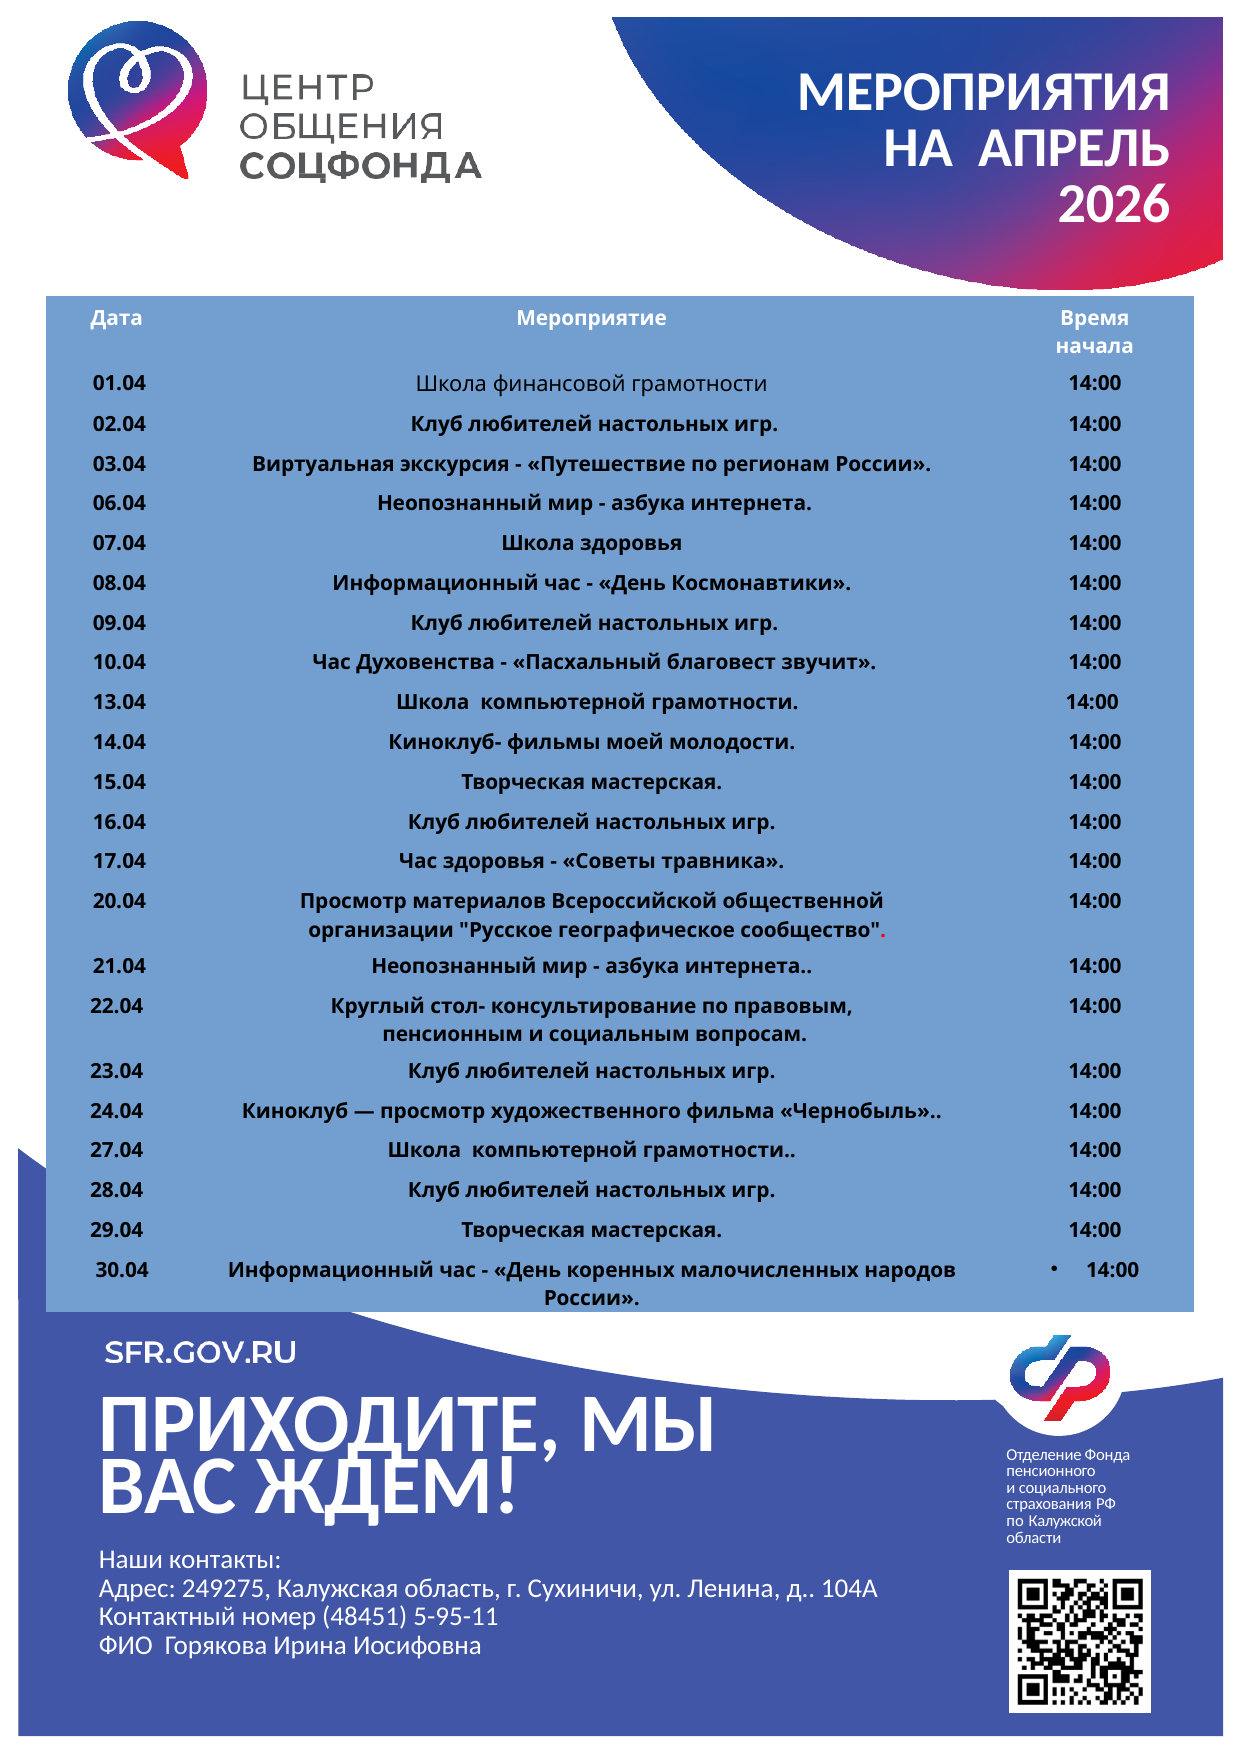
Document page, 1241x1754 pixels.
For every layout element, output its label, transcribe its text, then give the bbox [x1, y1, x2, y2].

text_box ПРИХОДИТЕ, МЫ ВАС ЖДЕМ! Наши контакты: Адрес: 249275, Калужская область, г. Сухиничи, ул. Ленина, д.. 104А Контактный номер (48451) 5-95-11 ФИО Горякова Ирина Иосифовна [96, 1373, 959, 1662]
table_cell 07.04 [46, 521, 188, 561]
table_cell 30.04 [46, 1248, 188, 1312]
table_cell Школа компьютерной грамотности. [188, 680, 996, 720]
table_cell 14:00 [996, 984, 1194, 1049]
picture [197, 1341, 250, 1364]
table_cell Киноклуб — просмотр художественного фильма «Чернобыль».. [188, 1088, 996, 1128]
text_box [326, 74, 348, 100]
table_cell 14:00 [996, 441, 1194, 481]
picture [267, 152, 295, 179]
text_box [364, 113, 386, 139]
table_cell 14:00 [996, 1049, 1194, 1088]
table_cell 14:00 [996, 1168, 1194, 1208]
picture [105, 1341, 123, 1364]
table_cell Час здоровья - «Советы травника». [188, 839, 996, 879]
table_cell 14:00 [996, 839, 1194, 879]
picture [454, 152, 482, 178]
table_cell 20.04 [46, 879, 188, 944]
table_cell 14.04 [46, 720, 188, 760]
table_cell 08.04 [46, 561, 188, 601]
picture [145, 1341, 194, 1364]
table_cell 06.04 [46, 481, 188, 521]
text_box [393, 152, 417, 178]
table_cell 16.04 [46, 800, 188, 839]
table_cell 14:00 [996, 1088, 1194, 1128]
table_cell 21.04 [46, 944, 188, 984]
table_cell 02.04 [46, 402, 188, 441]
table_cell Творческая мастерская. [188, 1208, 996, 1248]
text_box [18, 1148, 1224, 1737]
table_cell 28.04 [46, 1168, 188, 1208]
table_cell Клуб любителей настольных игр. [188, 800, 996, 839]
table_cell 27.04 [46, 1128, 188, 1168]
table_cell Неопознанный мир - азбука интернета. [188, 481, 996, 521]
table_cell 14:00 [996, 521, 1194, 561]
table_cell 24.04 [46, 1088, 188, 1128]
text_box [299, 113, 335, 144]
table_cell 29.04 [46, 1208, 188, 1248]
picture [393, 113, 415, 139]
text_box Отделение Фонда пенсионного и социального страхования РФ по Калужской области [1004, 1441, 1156, 1548]
table_cell Школа здоровья [188, 521, 996, 561]
table_cell Час Духовенства - «Пасхальный благовест звучит». [188, 640, 996, 680]
table_cell 14:00 [996, 944, 1194, 984]
table_cell 14:00 [996, 561, 1194, 601]
table_cell 14:00 [996, 680, 1194, 720]
table_cell 14:00 [996, 1248, 1194, 1312]
text_box [243, 74, 269, 106]
table_cell 14:00 [996, 800, 1194, 839]
text_box [274, 74, 293, 100]
table_cell Неопознанный мир - азбука интернета.. [188, 944, 996, 984]
table_cell Круглый стол- консультирование по правовым, пенсионным и социальным вопросам. [188, 984, 996, 1049]
table_header Дата [46, 296, 188, 361]
picture [274, 113, 295, 139]
table_cell Клуб любителей настольных игр. [188, 1049, 996, 1088]
table_cell Информационный час - «День коренных малочисленных народов России». [188, 1248, 996, 1312]
table_cell 09.04 [46, 601, 188, 640]
table_cell 14:00 [996, 402, 1194, 441]
table_cell Информационный час - «День Космонавтики». [188, 561, 996, 601]
table_cell 01.04 [46, 361, 188, 402]
table_cell 03.04 [46, 441, 188, 481]
table_cell Просмотр материалов Всероссийской общественной организации "Русское географическое сообщество". [188, 879, 996, 944]
text_box МЕРОПРИЯТИЯ НА АПРЕЛЬ 2026 [744, 51, 1172, 236]
picture [299, 151, 359, 183]
table_cell 14:00 [996, 481, 1194, 521]
table_cell 23.04 [46, 1049, 188, 1088]
table_cell Киноклуб- фильмы моей молодости. [188, 720, 996, 760]
table_cell 17.04 [46, 839, 188, 879]
picture [421, 152, 450, 183]
table_cell 13.04 [46, 680, 188, 720]
table_cell 15.04 [46, 760, 188, 800]
table_cell 14:00 [996, 361, 1194, 402]
table_cell Клуб любителей настольных игр. [188, 402, 996, 441]
picture [612, 17, 1223, 290]
table_cell Школа компьютерной грамотности.. [188, 1128, 996, 1168]
table_cell 14:00 [996, 879, 1194, 944]
table_cell 14:00 [996, 601, 1194, 640]
table_cell 14:00 [996, 640, 1194, 680]
picture [253, 1341, 272, 1363]
picture [240, 113, 267, 139]
picture [1009, 1571, 1151, 1713]
picture [68, 21, 207, 179]
picture [353, 74, 373, 100]
table_cell Виртуальная экскурсия - «Путешествие по регионам России». [188, 441, 996, 481]
picture [240, 152, 264, 179]
table_cell 14:00 [996, 1208, 1194, 1248]
table_cell 14:00 [996, 760, 1194, 800]
table_header Мероприятие [188, 296, 996, 361]
text_box [339, 113, 358, 139]
table_cell 22.04 [46, 984, 188, 1049]
picture [275, 1341, 295, 1364]
table_cell 14:00 [996, 1128, 1194, 1168]
picture [362, 152, 390, 179]
table_header Время начала [996, 296, 1194, 361]
table_cell Клуб любителей настольных игр. [188, 601, 996, 640]
table_cell 14:00 [996, 720, 1194, 760]
table_cell 10.04 [46, 640, 188, 680]
picture [421, 113, 441, 139]
table_cell Клуб любителей настольных игр. [188, 1168, 996, 1208]
picture [1010, 1335, 1110, 1421]
table_cell Школа финансовой грамотности [188, 361, 996, 402]
table_cell Творческая мастерская. [188, 760, 996, 800]
text_box [299, 74, 321, 100]
